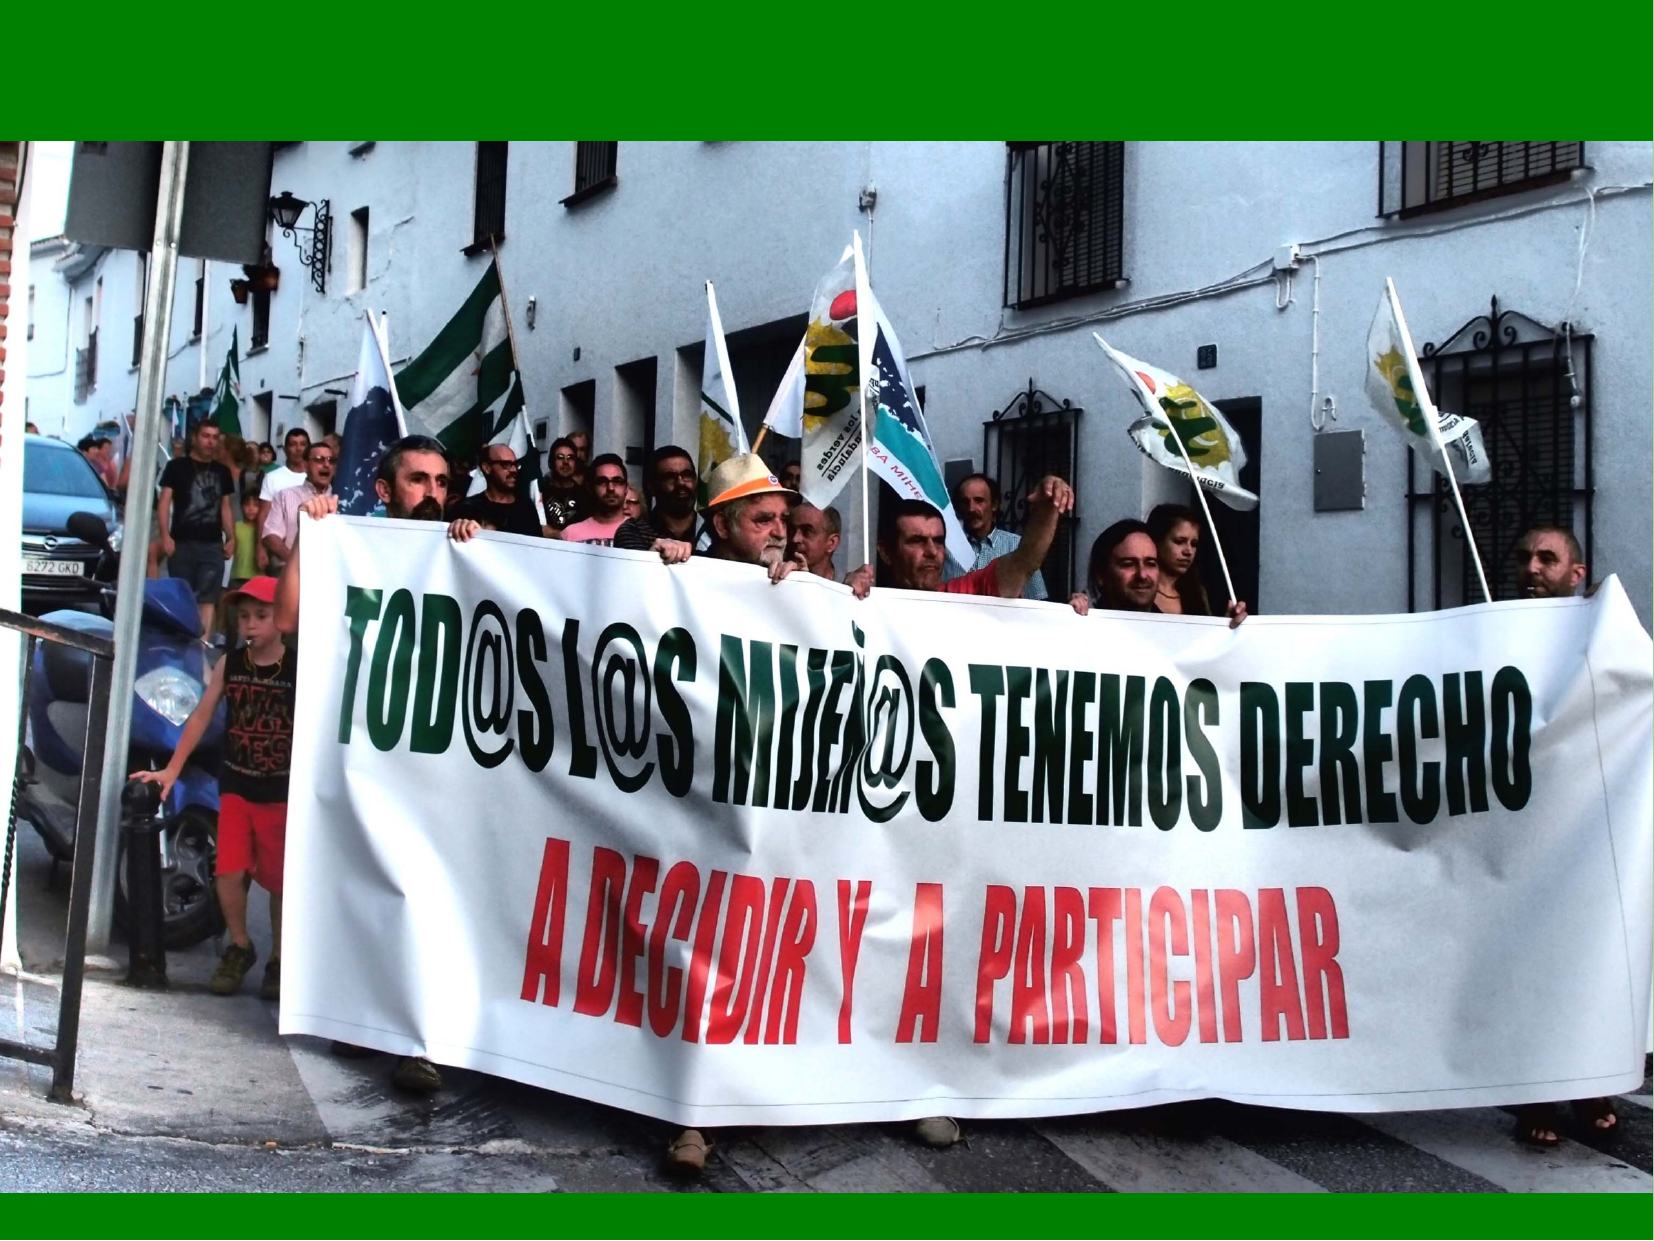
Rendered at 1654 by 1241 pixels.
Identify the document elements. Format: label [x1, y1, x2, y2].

picture [0, 141, 1653, 1193]
